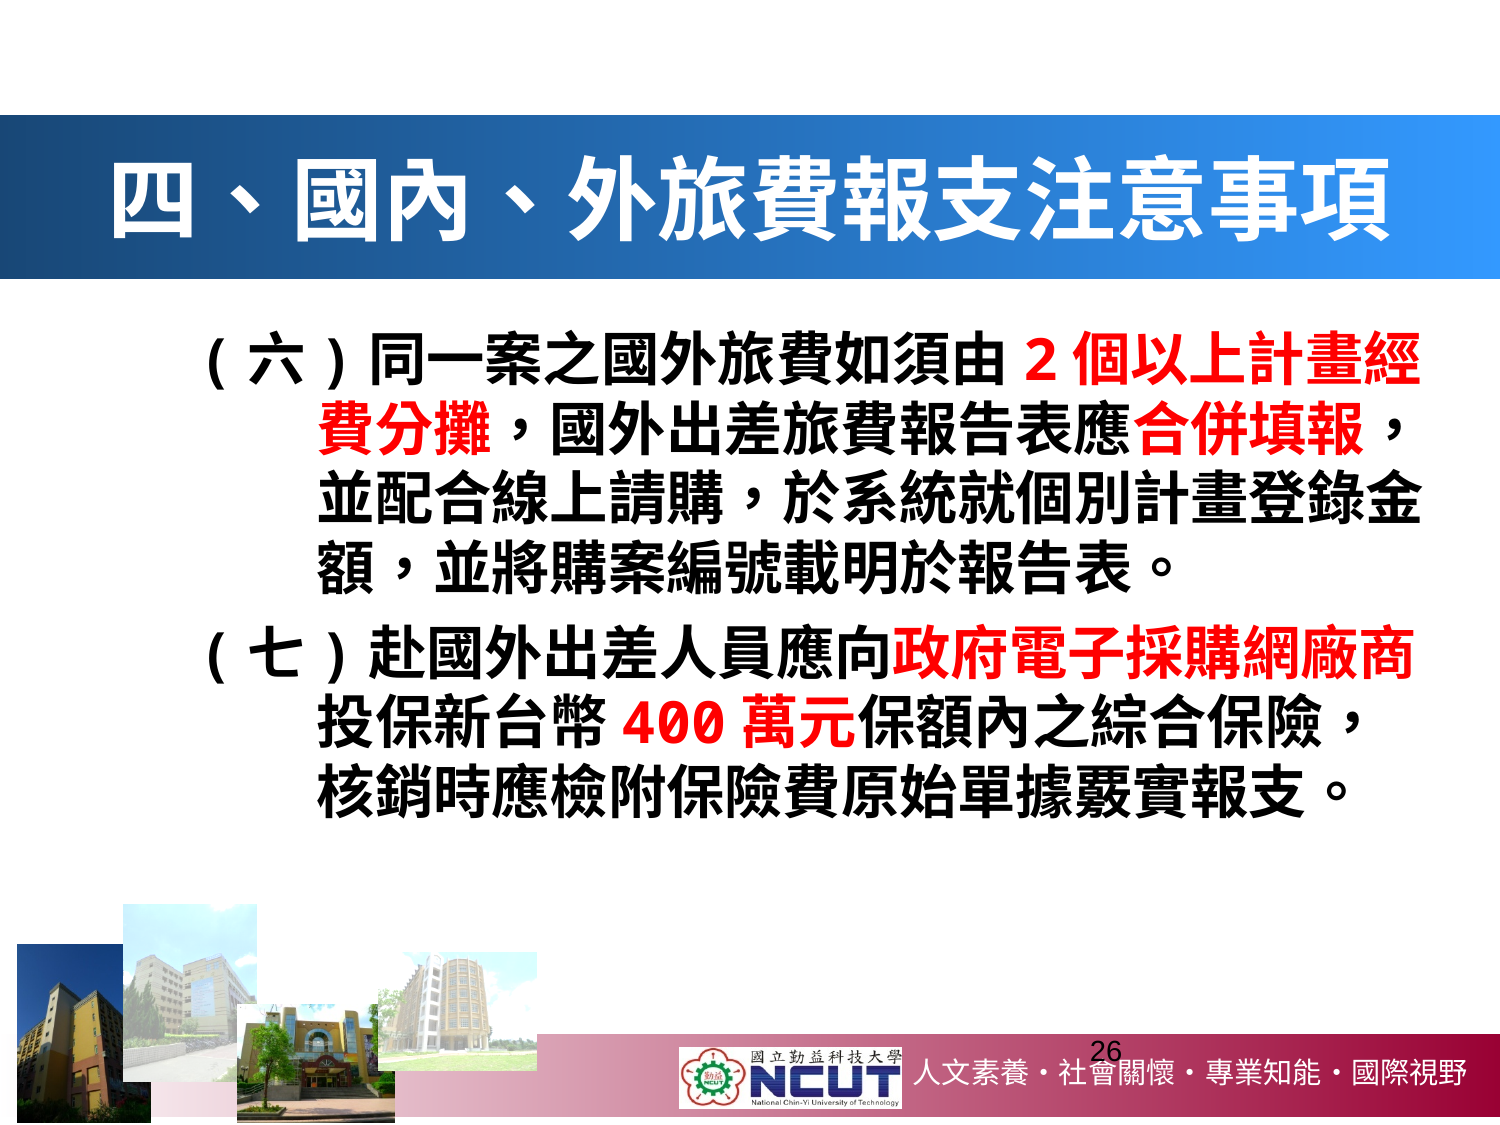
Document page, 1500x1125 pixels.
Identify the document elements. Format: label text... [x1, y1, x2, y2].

list (六)同一案之國外旅費如須由2個以上計畫經費分攤，國外出差旅費報告表應合併填報，並配合線上請購，於系統就個別計畫登錄金額，並將購案編號載明於報告表。 (七)赴國外出差人員應向政府電子採購網廠商投保新台幣400萬元保額內之綜合保險，核銷時應檢附保險費原始單據覈實報支。 [64, 314, 1447, 977]
text_box [1074, 1024, 1426, 1103]
title 四、國內、外旅費報支注意事項 [0, 115, 1500, 279]
